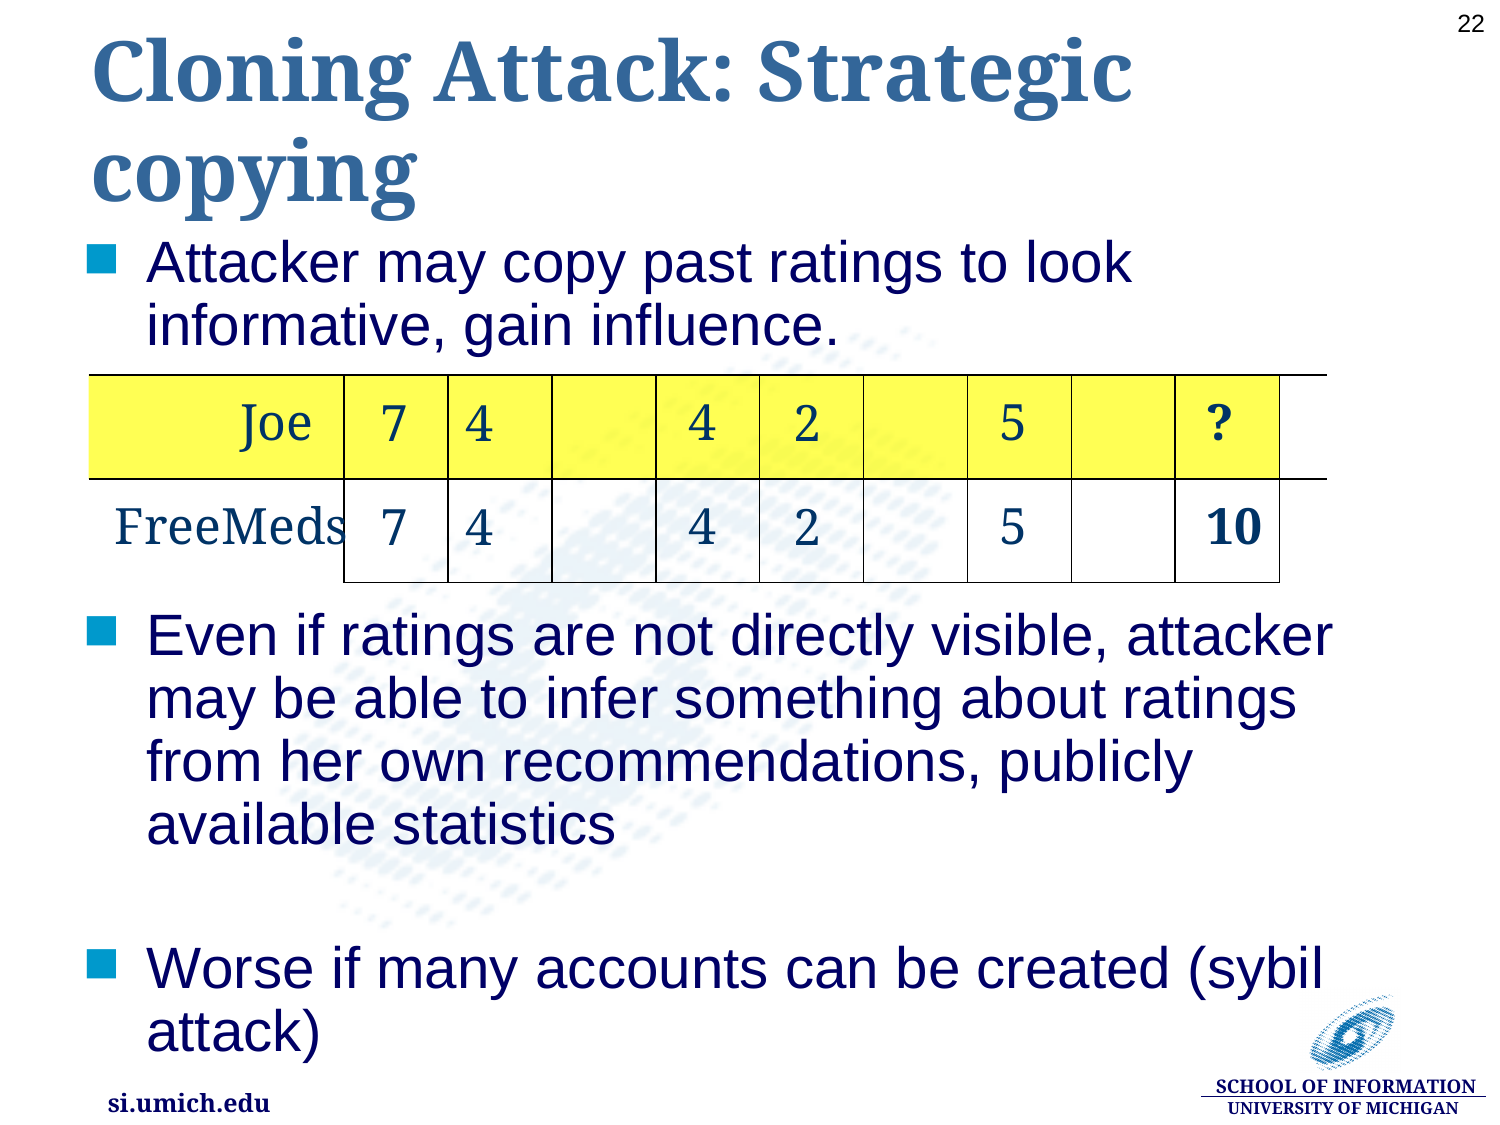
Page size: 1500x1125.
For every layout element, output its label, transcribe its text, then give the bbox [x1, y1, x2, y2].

text_box Joe [225, 383, 329, 459]
text_box 5 [985, 383, 1043, 459]
text_box FreeMeds [100, 486, 364, 563]
text_box [1072, 376, 1174, 478]
text_box [760, 376, 863, 478]
title Cloning Attack: Strategic copying [75, 23, 1426, 212]
text_box [345, 376, 447, 478]
text_box 7 [365, 384, 423, 460]
text_box 4 [673, 486, 731, 563]
text_box [864, 376, 967, 478]
text_box 10 [1191, 486, 1278, 563]
text_box 4 [673, 383, 731, 459]
list Attacker may copy past ratings to look informative, gain influence. Even if ratings are not directly visible, attacker may be able to infer something about ratings from her own recommendations, publicly available statistics Worse if many accounts can be created (sybil attack) [75, 224, 1426, 1072]
text_box 4 [450, 487, 509, 563]
text_box [968, 376, 1071, 478]
text_box [553, 376, 655, 478]
text_box [449, 376, 551, 478]
text_box 5 [985, 486, 1043, 563]
text_box [1176, 376, 1279, 478]
text_box 4 [450, 383, 509, 460]
text_box 2 [778, 487, 837, 563]
text_box 25 [1337, 0, 1500, 51]
text_box [657, 376, 759, 478]
text_box 7 [365, 487, 423, 564]
text_box ? [1191, 382, 1250, 459]
text_box [88, 375, 343, 478]
text_box 2 [778, 383, 837, 460]
